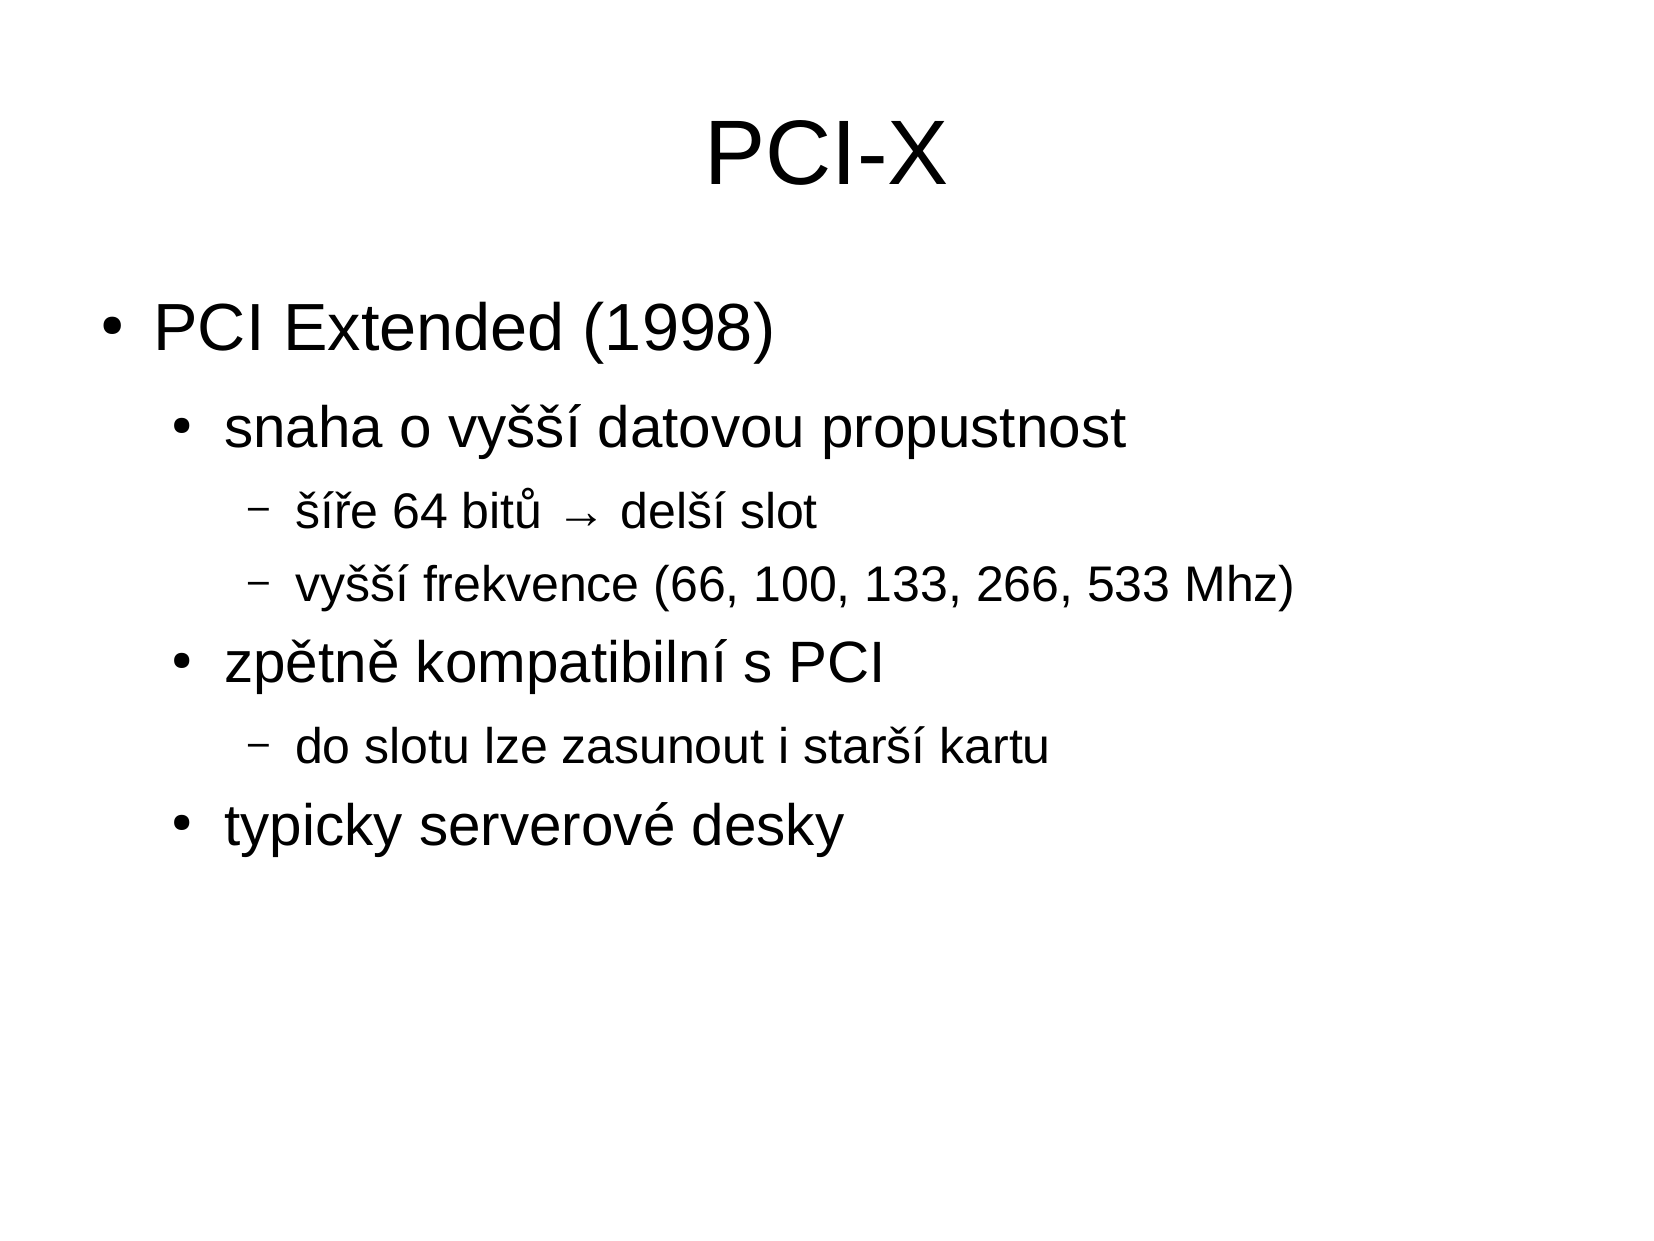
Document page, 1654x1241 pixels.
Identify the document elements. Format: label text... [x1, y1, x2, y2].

title PCI-X [82, 49, 1571, 257]
list PCI Extended (1998) snaha o vyšší datovou propustnost šíře 64 bitů → delší slot vyšší frekvence (66, 100, 133, 266, 533 Mhz) zpětně kompatibilní s PCI do slotu lze zasunout i starší kartu typicky serverové desky [82, 290, 1571, 1109]
